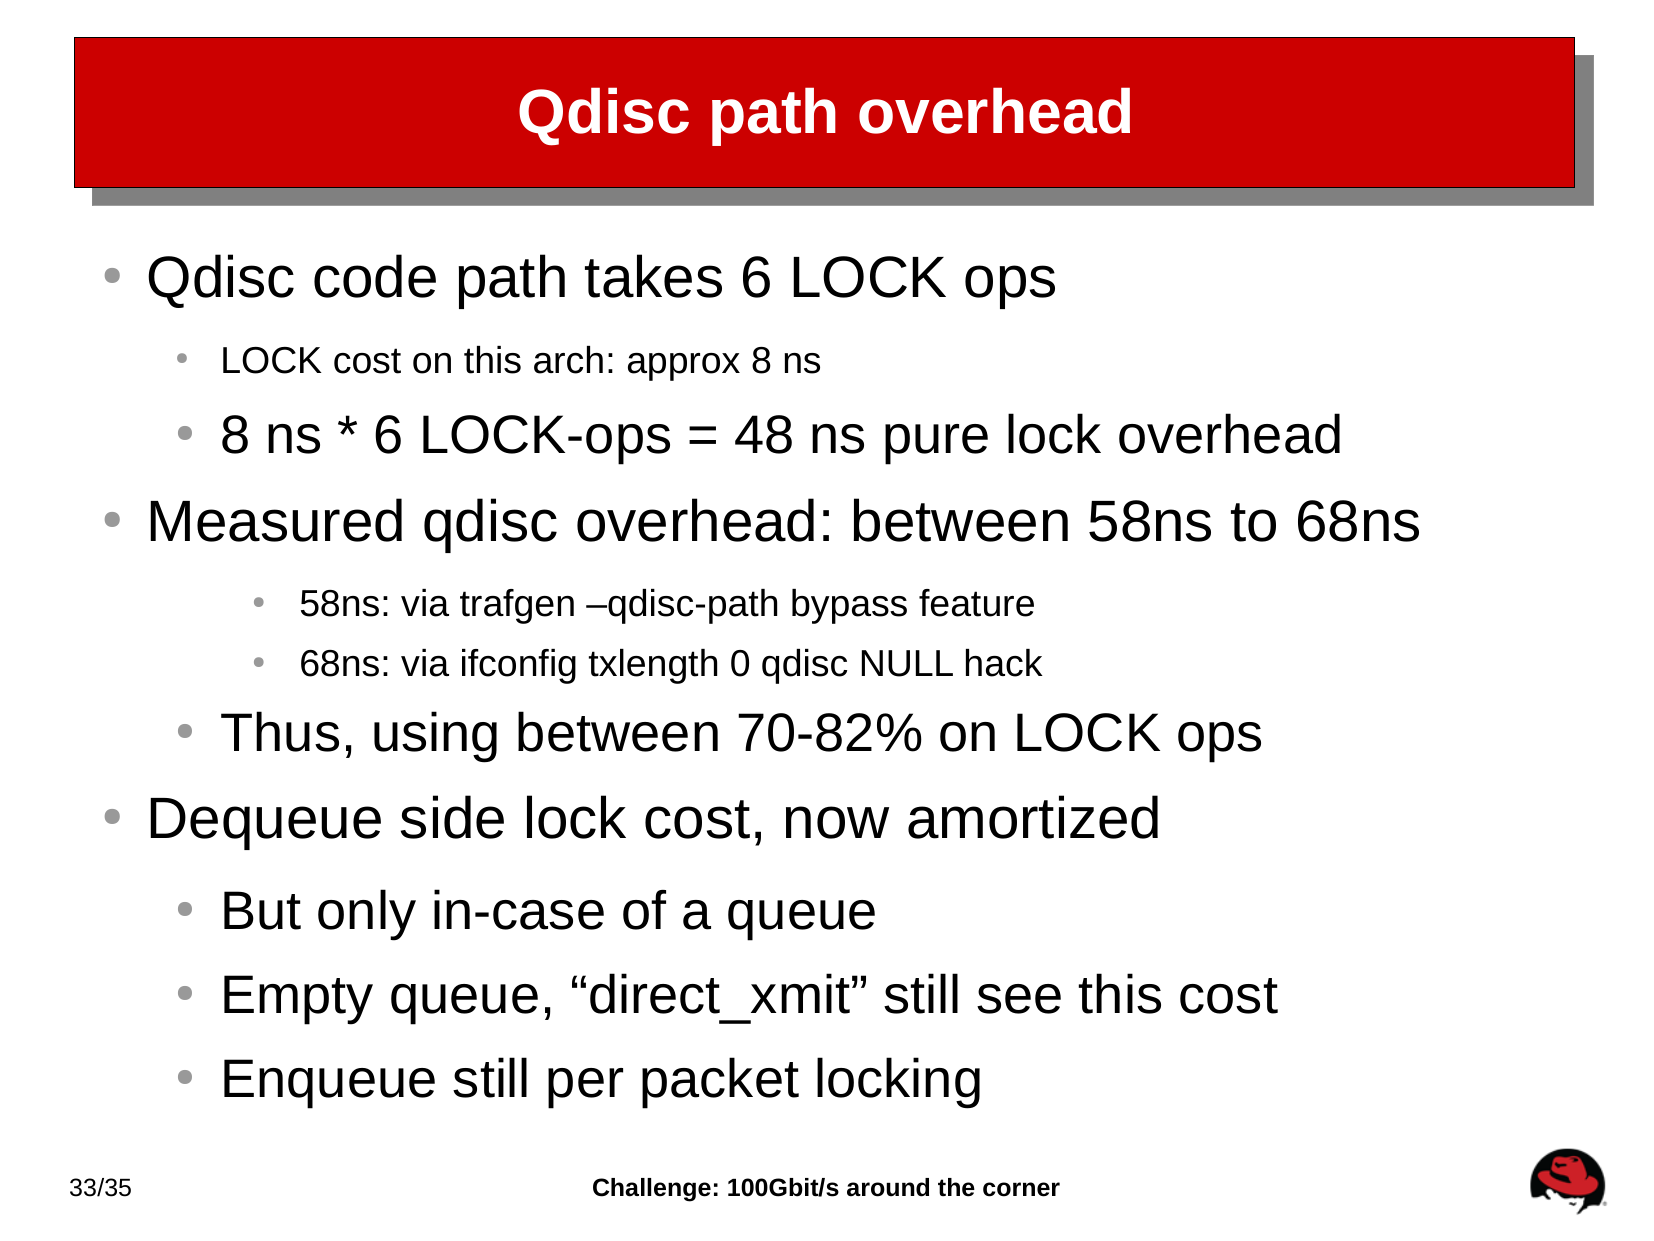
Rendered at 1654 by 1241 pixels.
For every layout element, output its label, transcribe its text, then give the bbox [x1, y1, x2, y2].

title Qdisc path overhead [82, 37, 1571, 188]
picture [1575, 1146, 1613, 1224]
list Qdisc code path takes 6 LOCK ops LOCK cost on this arch: approx 8 ns 8 ns * 6 LOCK-ops = 48 ns pure lock overhead Measured qdisc overhead: between 58ns to 68ns 58ns: via trafgen –qdisc-path bypass feature 68ns: via ifconfig txlength 0 qdisc NULL hack Thus, using between 70-82% on LOCK ops Dequeue side lock cost, now amortized But only in-case of a queue Empty queue, “direct_xmit” still see this cost Enqueue still per packet locking [86, 244, 1575, 1241]
